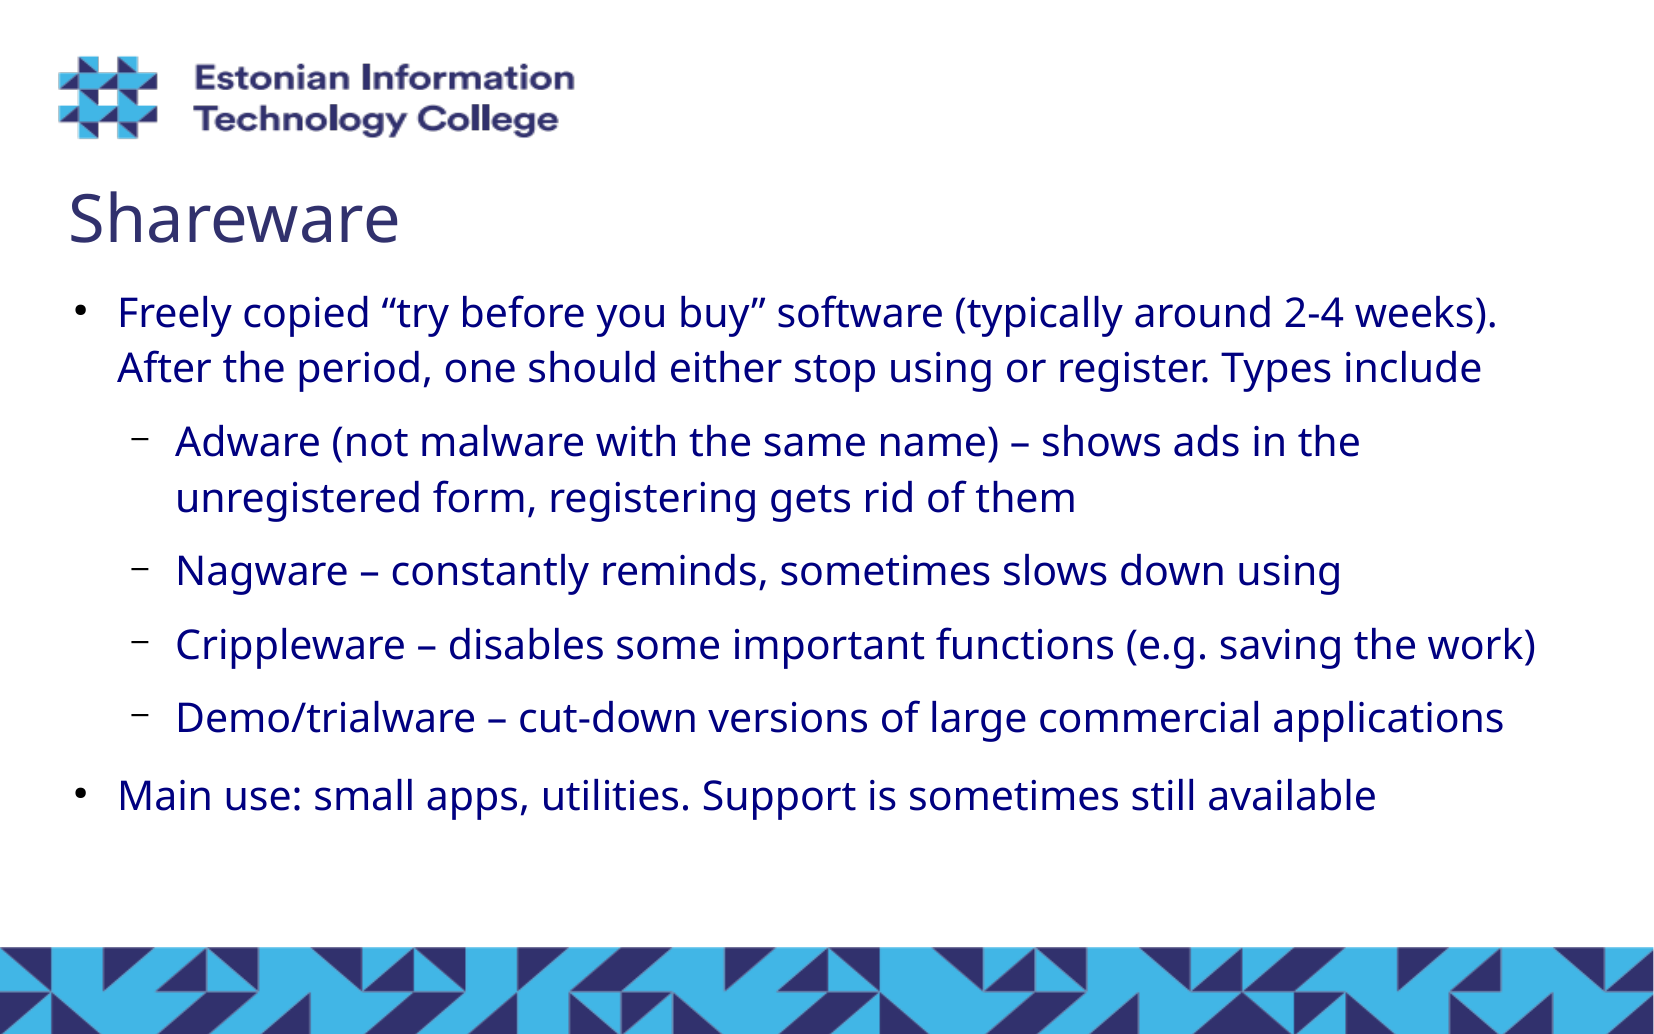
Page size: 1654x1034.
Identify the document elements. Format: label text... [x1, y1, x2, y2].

list Freely copied “try before you buy” software (typically around 2-4 weeks). After the period, one should either stop using or register. Types include Adware (not malware with the same name) – shows ads in the unregistered form, registering gets rid of them Nagware – constantly reminds, sometimes slows down using Crippleware – disables some important functions (e.g. saving the work) Demo/trialware – cut-down versions of large commercial applications Main use: small apps, utilities. Support is sometimes still available [59, 283, 1595, 936]
title Shareware [68, 147, 1536, 283]
